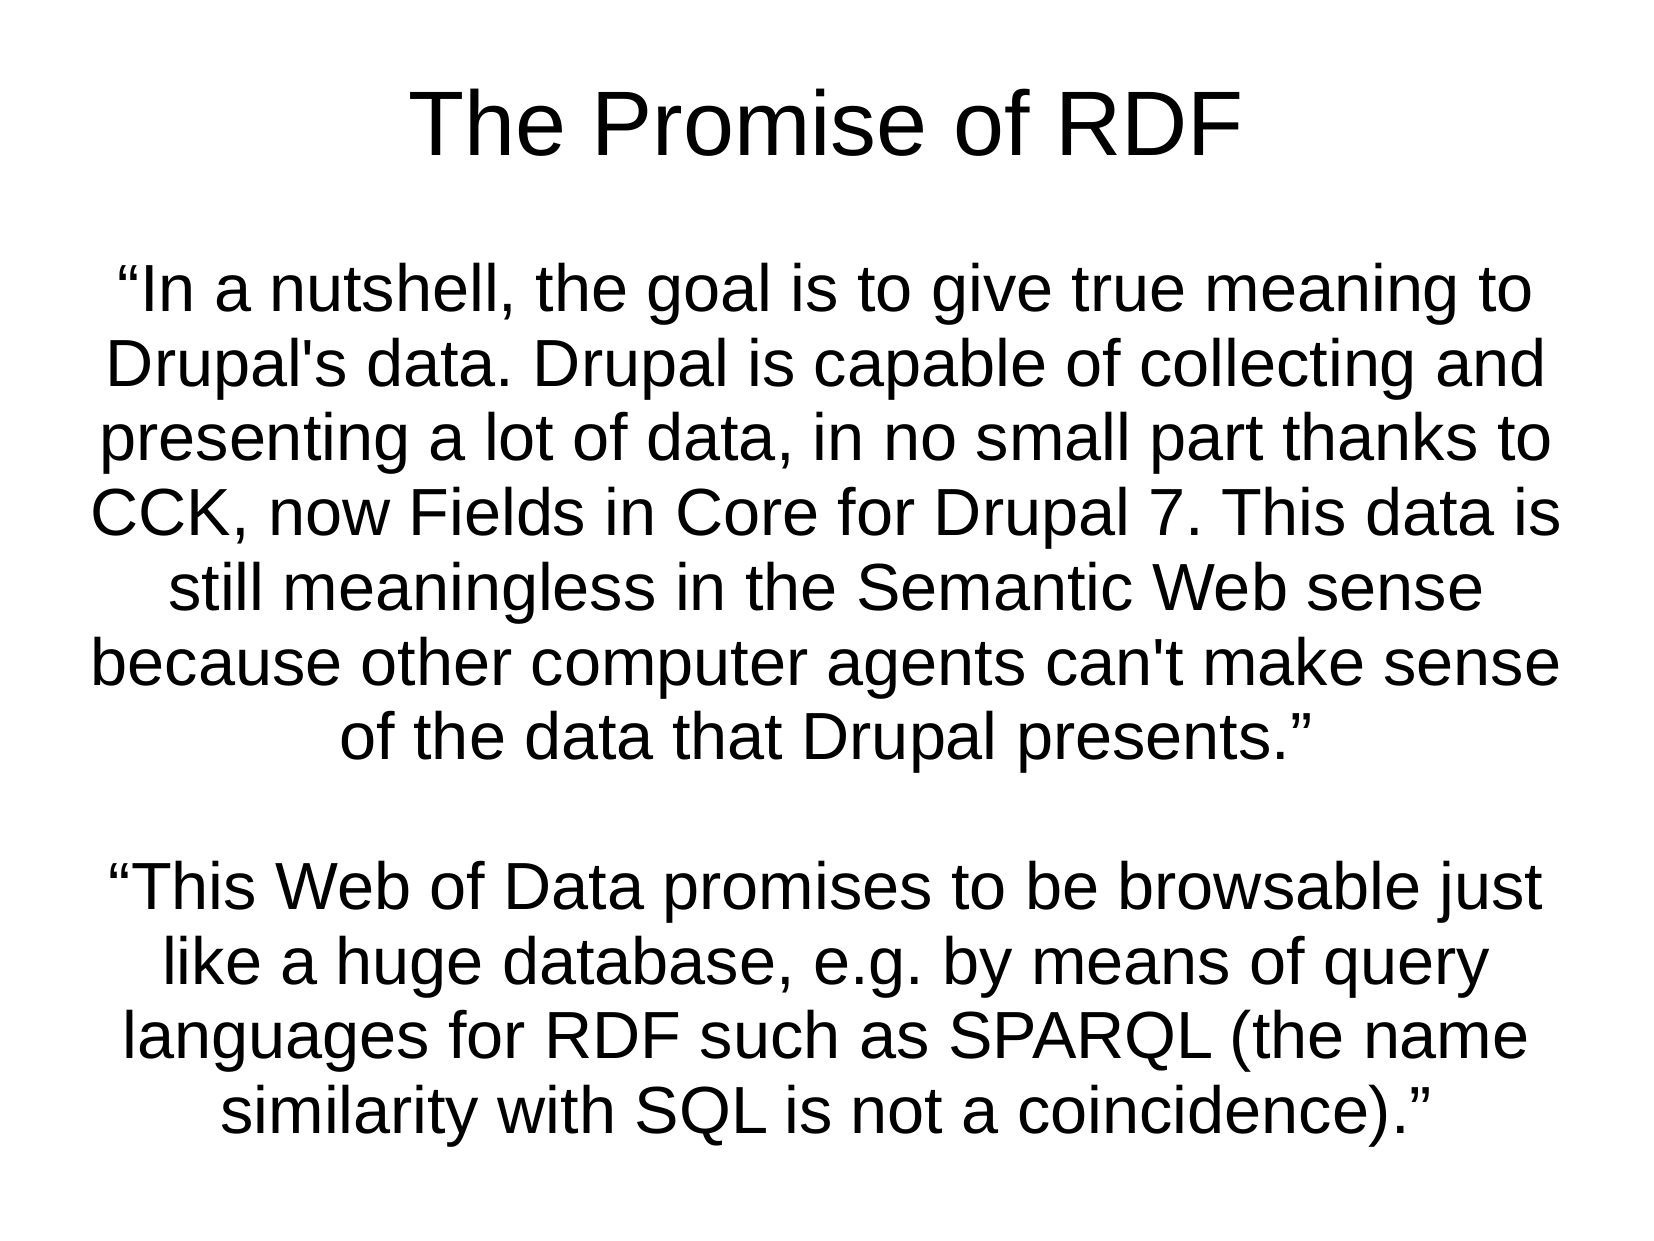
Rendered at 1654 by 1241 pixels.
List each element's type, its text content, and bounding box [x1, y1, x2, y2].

subtitle “In a nutshell, the goal is to give true meaning to Drupal's data. Drupal is capable of collecting and presenting a lot of data, in no small part thanks to CCK, now Fields in Core for Drupal 7. This data is still meaningless in the Semantic Web sense because other computer agents can't make sense of the data that Drupal presents.” “This Web of Data promises to be browsable just like a huge database, e.g. by means of query languages for RDF such as SPARQL (the name similarity with SQL is not a coincidence).” [82, 238, 1571, 1161]
title The Promise of RDF [82, 27, 1571, 220]
